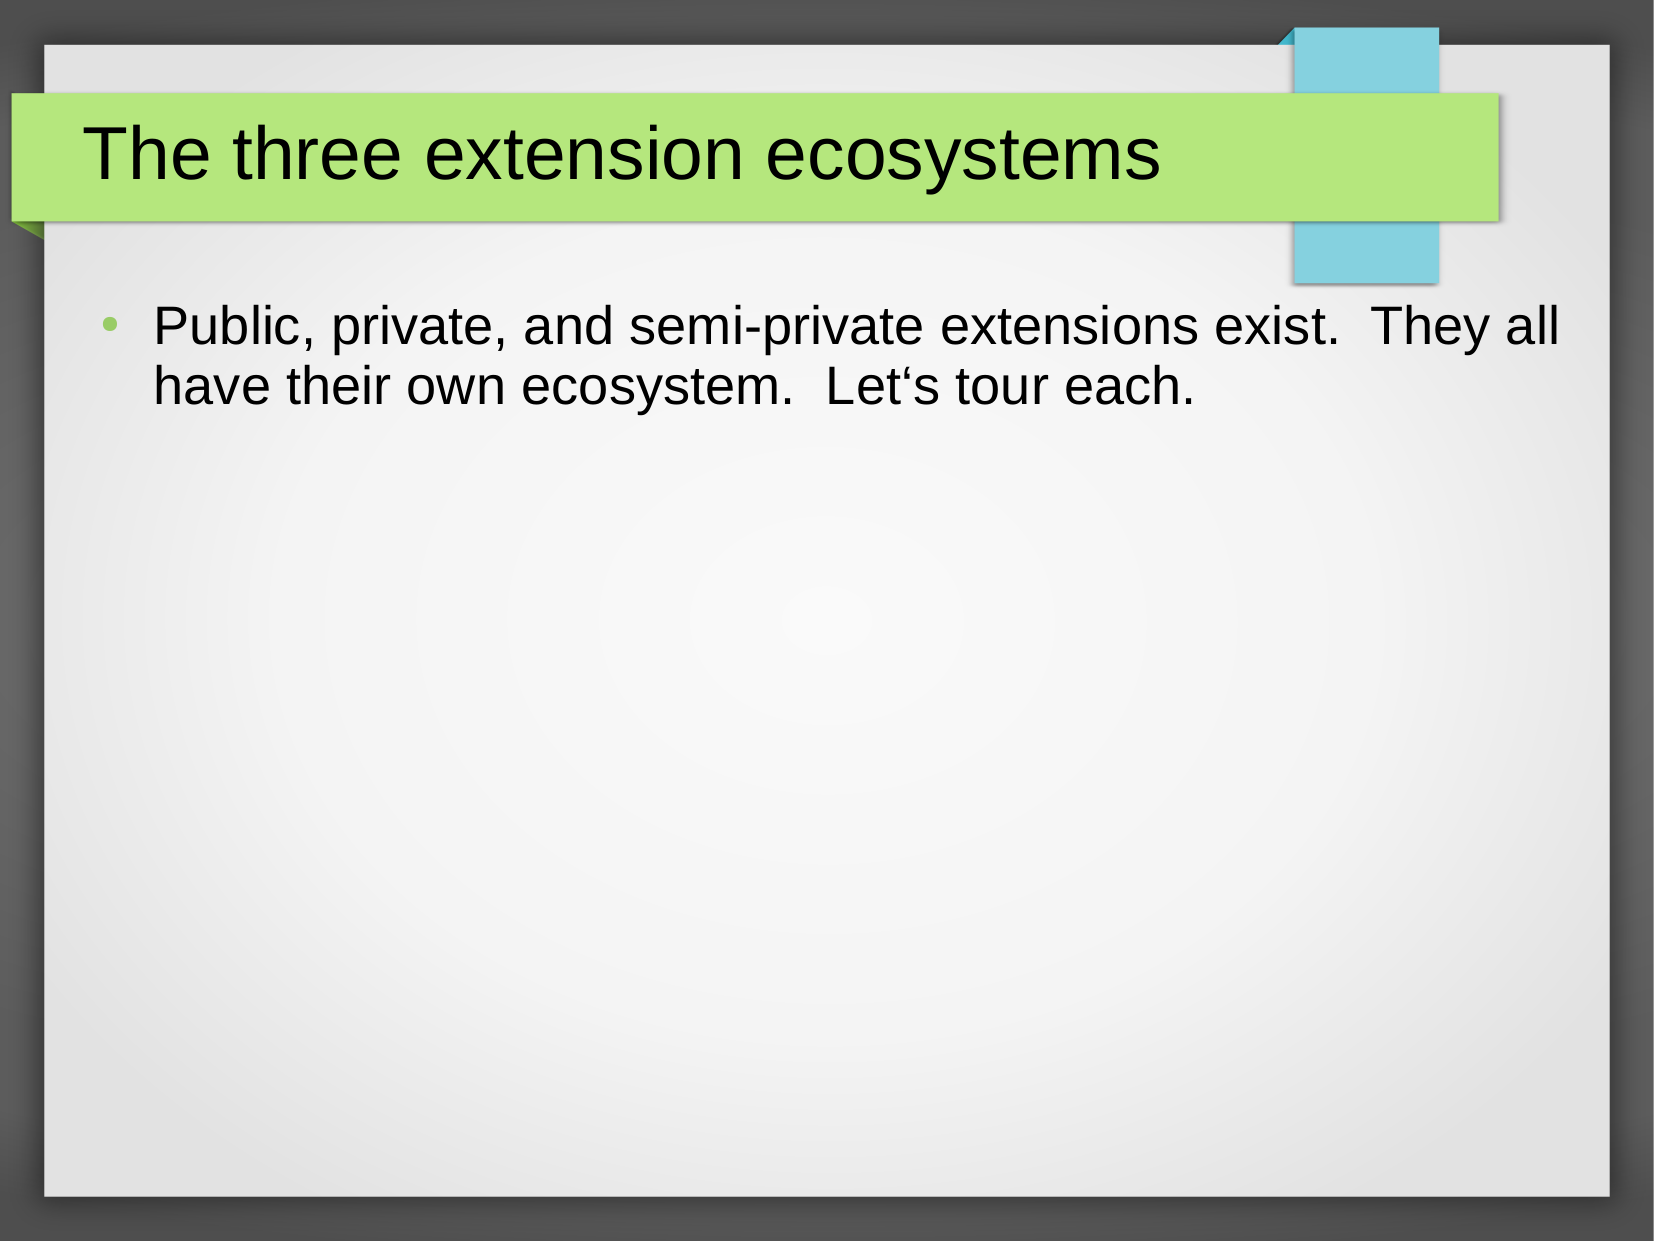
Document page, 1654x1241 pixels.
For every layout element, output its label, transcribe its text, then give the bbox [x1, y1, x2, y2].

list Public, private, and semi-private extensions exist. They all have their own ecosystem. Let‘s tour each. [82, 295, 1571, 1015]
picture [0, 0, 1654, 1241]
title The three extension ecosystems [82, 94, 1264, 213]
